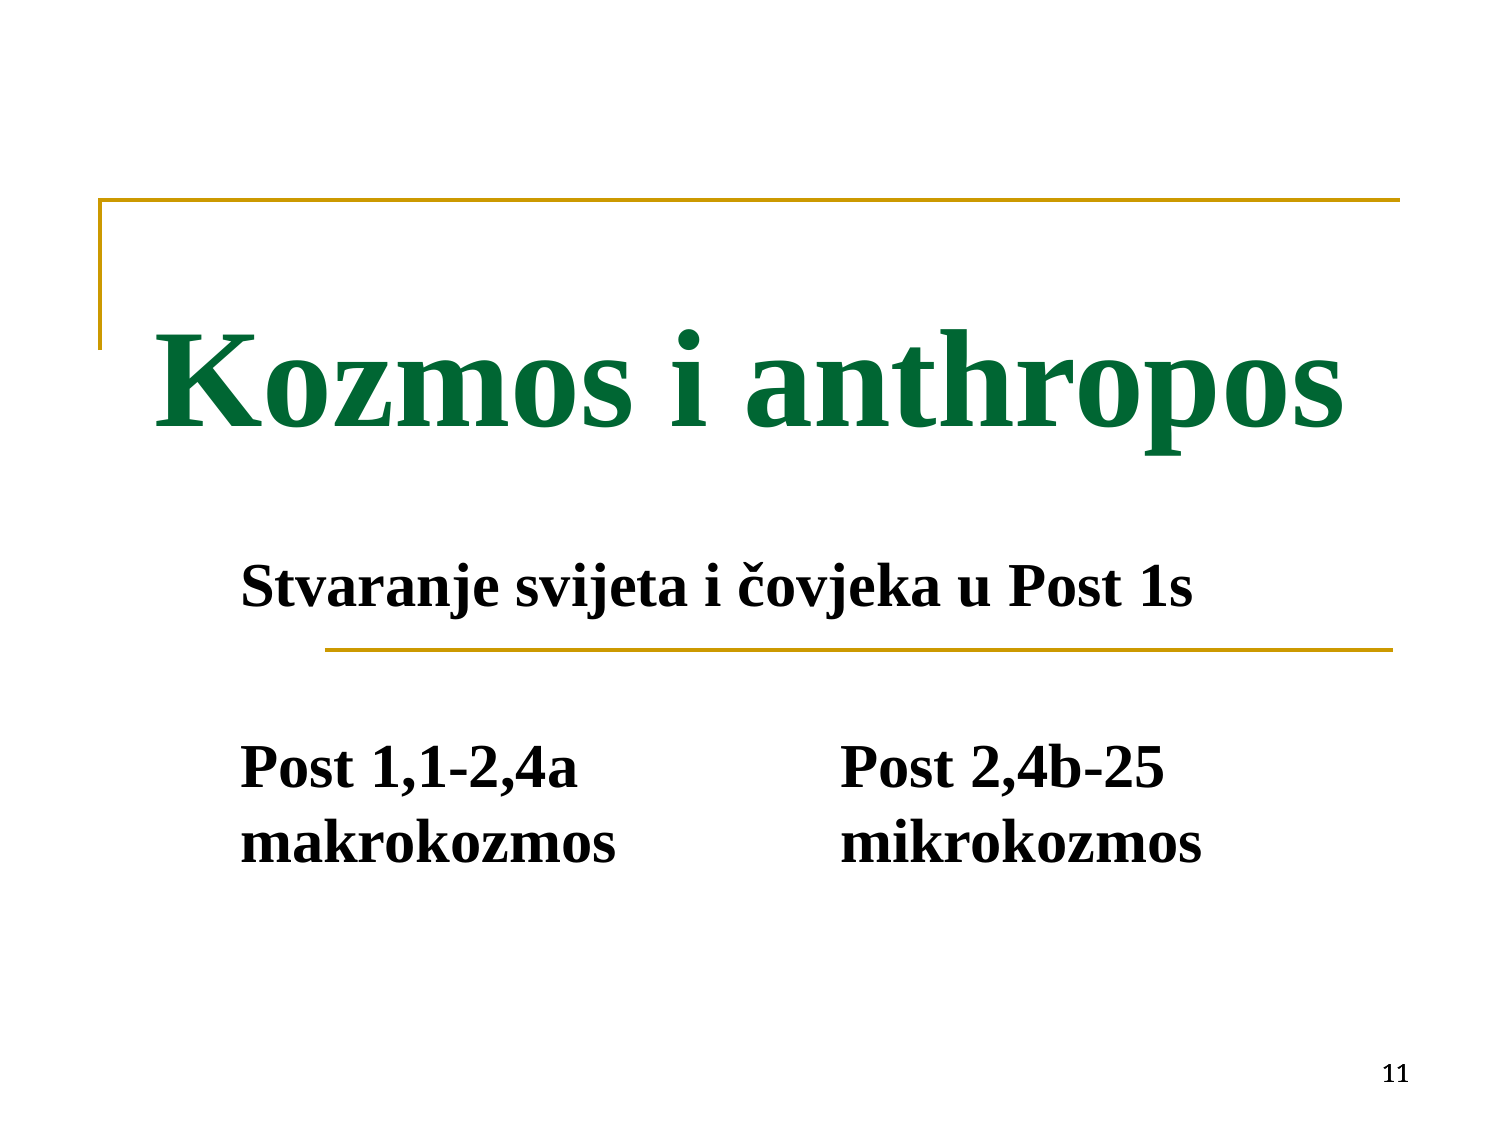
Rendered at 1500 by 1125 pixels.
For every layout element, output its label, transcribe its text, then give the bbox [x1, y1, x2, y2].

title Kozmos i anthropos [112, 112, 1388, 462]
text_box <number> [1074, 1024, 1426, 1100]
subtitle Stvaranje svijeta i čovjeka u Post 1s Post 1,1-2,4a Post 2,4b-25 makrokozmos mikrokozmos [224, 536, 1294, 929]
